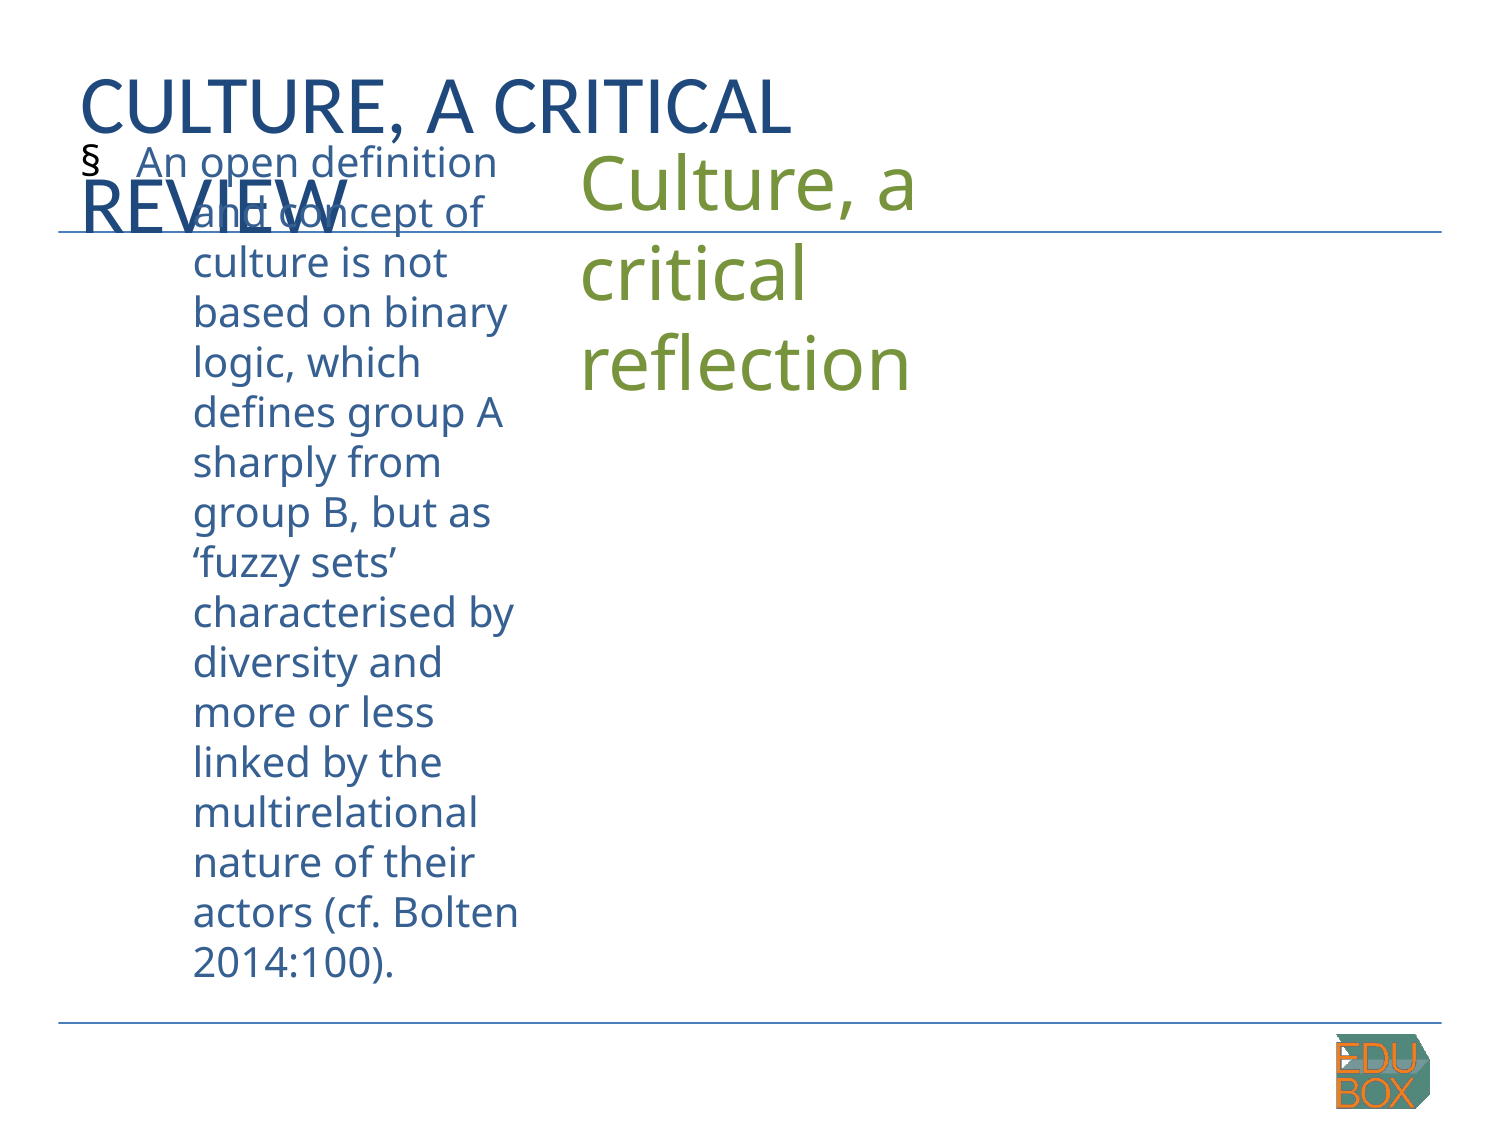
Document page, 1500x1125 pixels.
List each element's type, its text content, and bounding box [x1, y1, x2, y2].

list Culture, a critical reflection [64, 127, 1040, 247]
picture [1328, 1028, 1437, 1114]
title CULTURE, A CRITICAL REVIEW [64, 42, 1152, 153]
list An open definition and concept of culture is not based on binary logic, which defines group A sharply from group B, but as ‘fuzzy sets’ characterised by diversity and more or less linked by the multirelational nature of their actors (cf. Bolten 2014:100). [75, 255, 1426, 1005]
